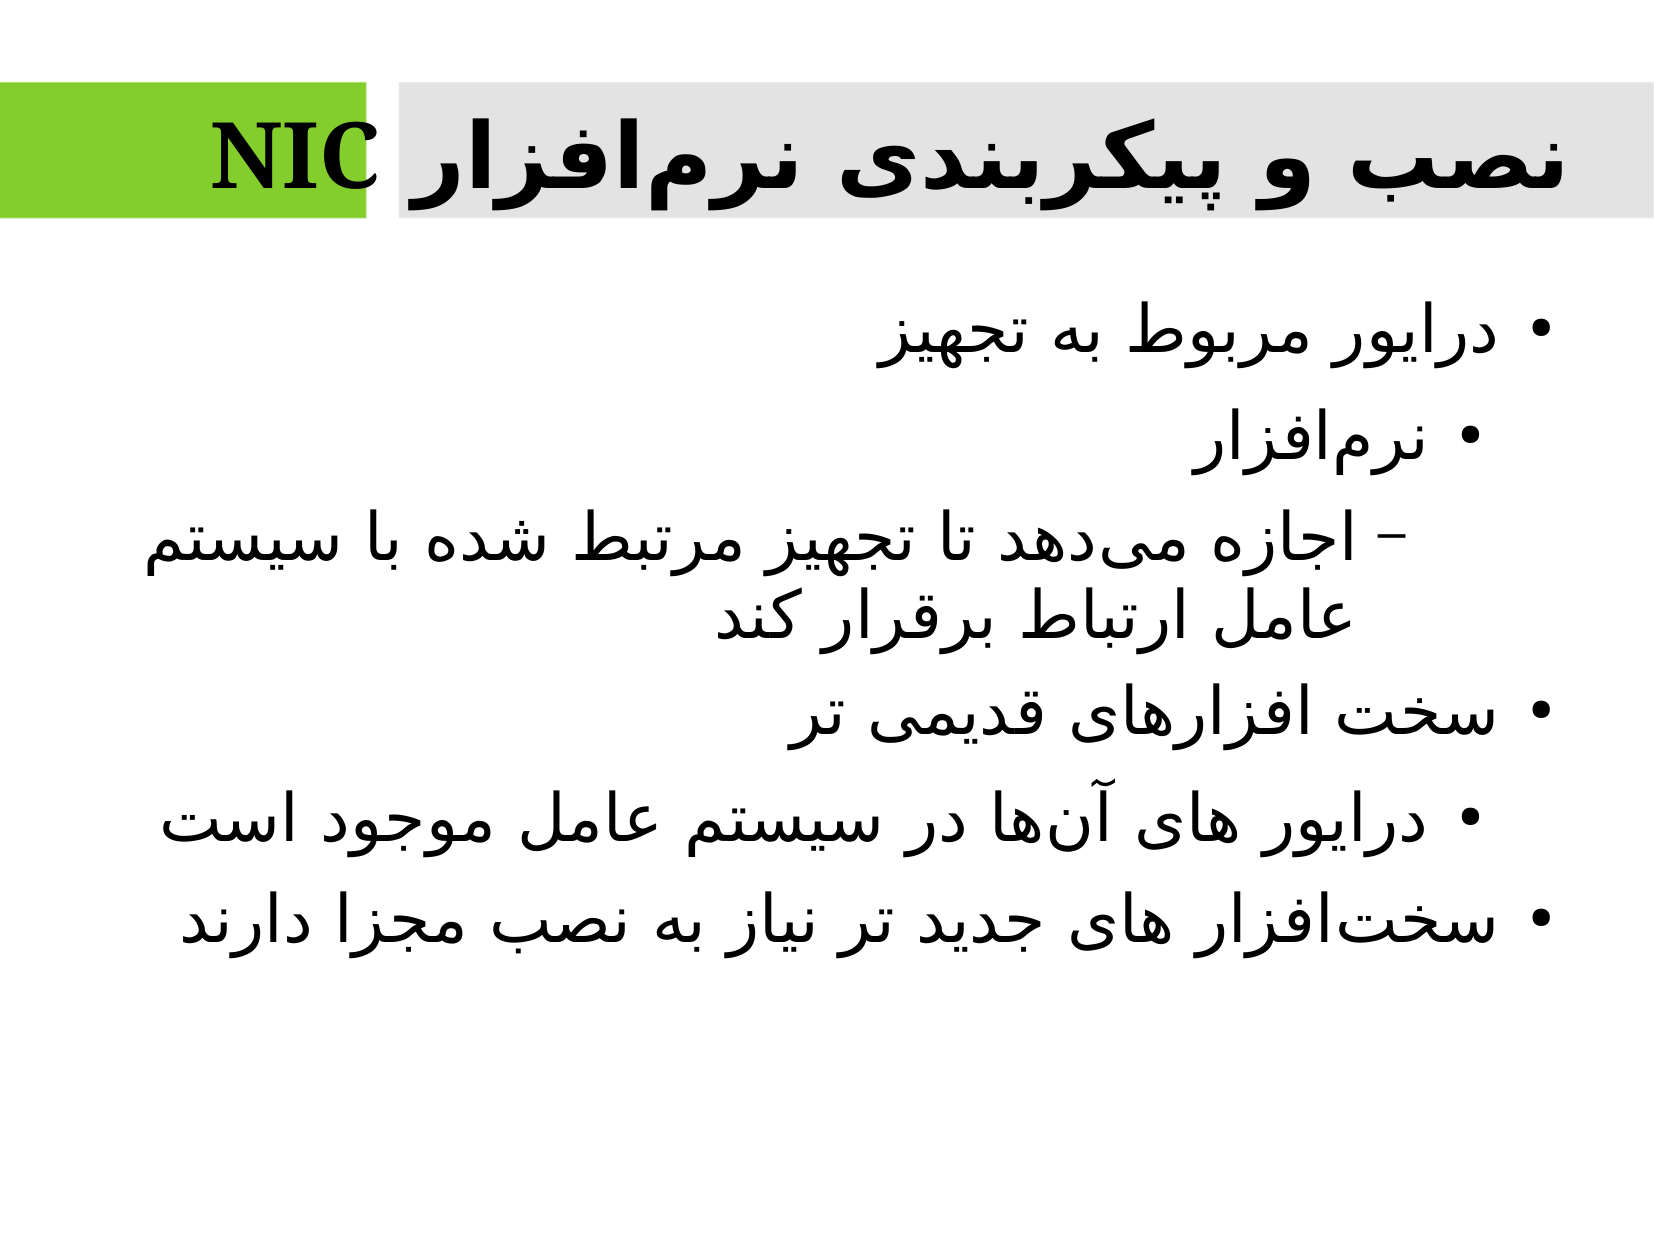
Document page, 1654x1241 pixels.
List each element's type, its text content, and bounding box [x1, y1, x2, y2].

list درایور مربوط به تجهیز نرم‌افزار اجازه می‌دهد تا تجهیز مرتبط شده با سیستم عامل ارتباط برقرار کند سخت افزارهای قدیمی تر درایور های آن‌ها در سیستم عامل موجود است سخت‌افزار های جدید تر نیاز به نصب مجزا دارند [82, 290, 1571, 1182]
title نصب و پیکربندی نرم‌افزار NIC [82, 49, 1571, 257]
picture [0, 0, 1654, 1241]
